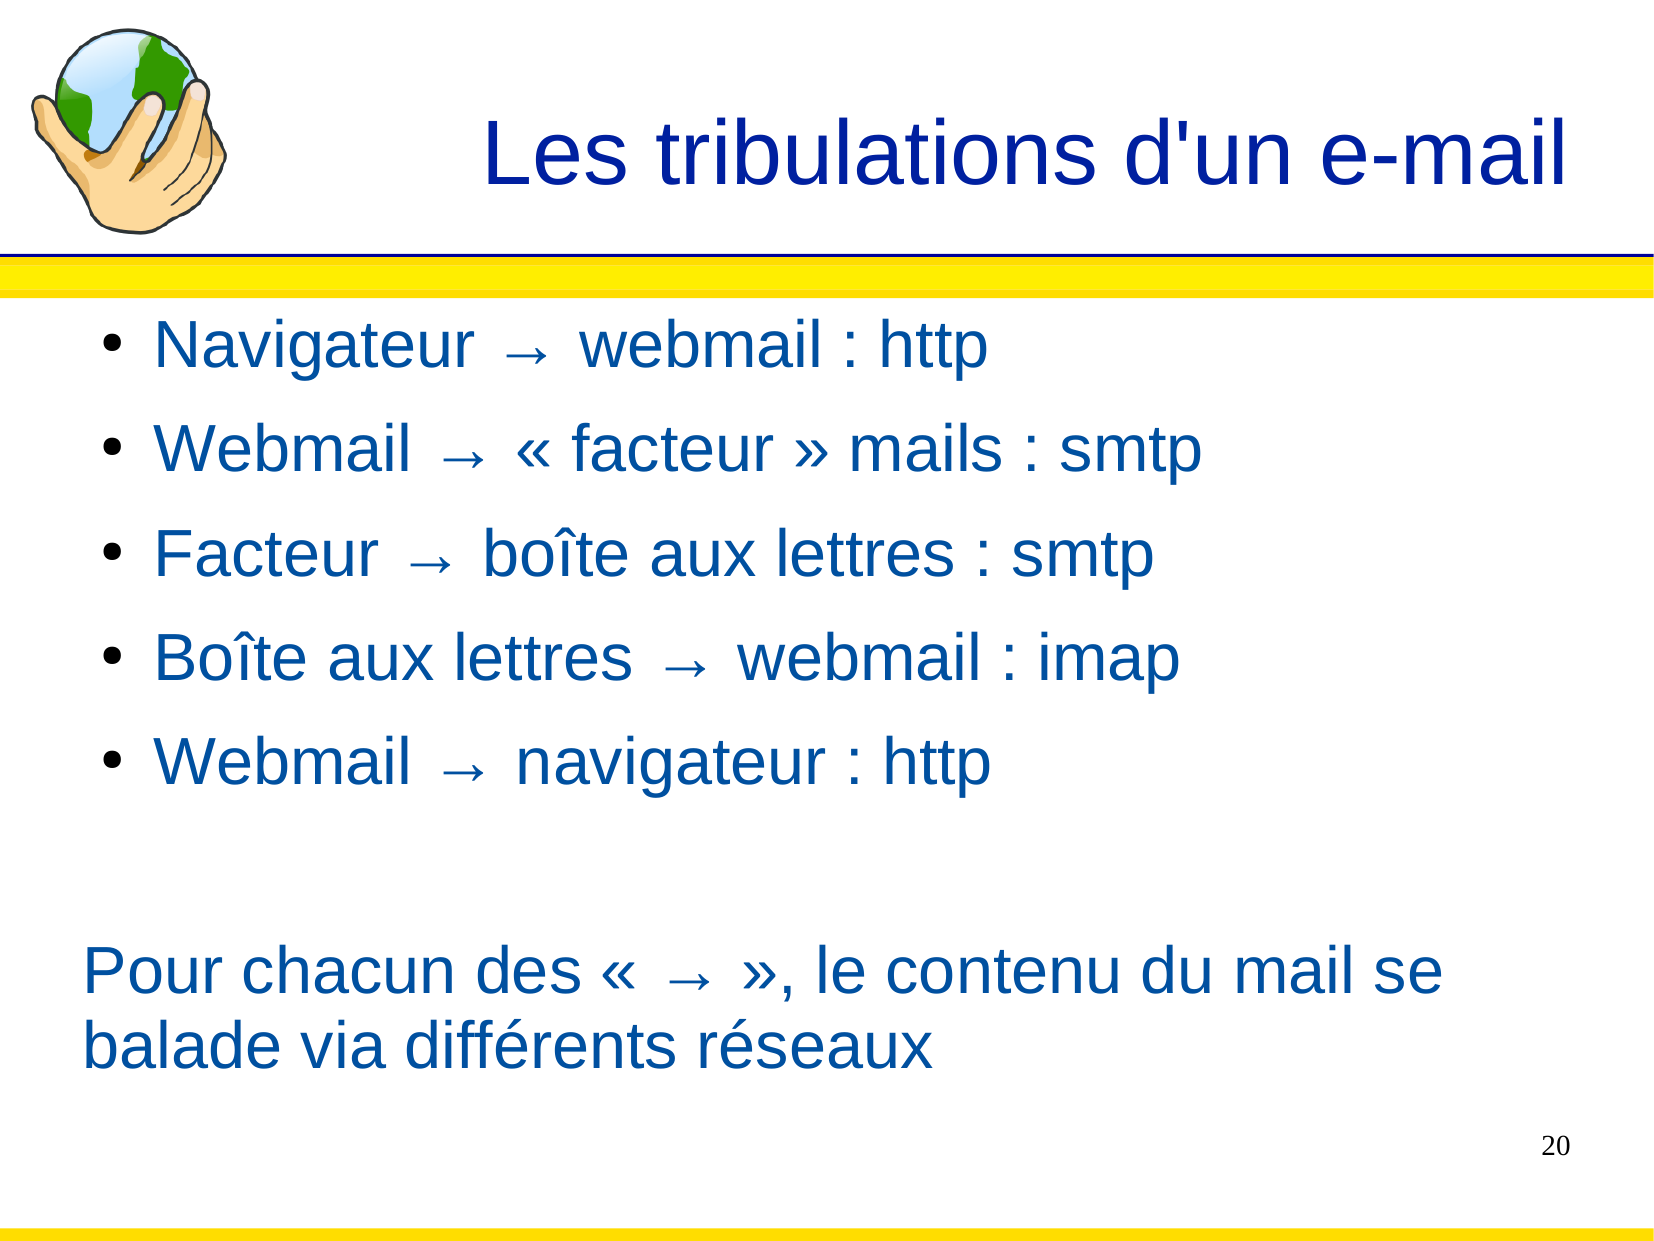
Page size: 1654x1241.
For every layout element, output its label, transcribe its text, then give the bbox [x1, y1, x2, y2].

picture [11, 14, 246, 248]
list Navigateur → webmail : http Webmail → « facteur » mails : smtp Facteur → boîte aux lettres : smtp Boîte aux lettres → webmail : imap Webmail → navigateur : http Pour chacun des « → », le contenu du mail se balade via différents réseaux [82, 307, 1571, 1126]
title Les tribulations d'un e-mail [372, 49, 1571, 257]
